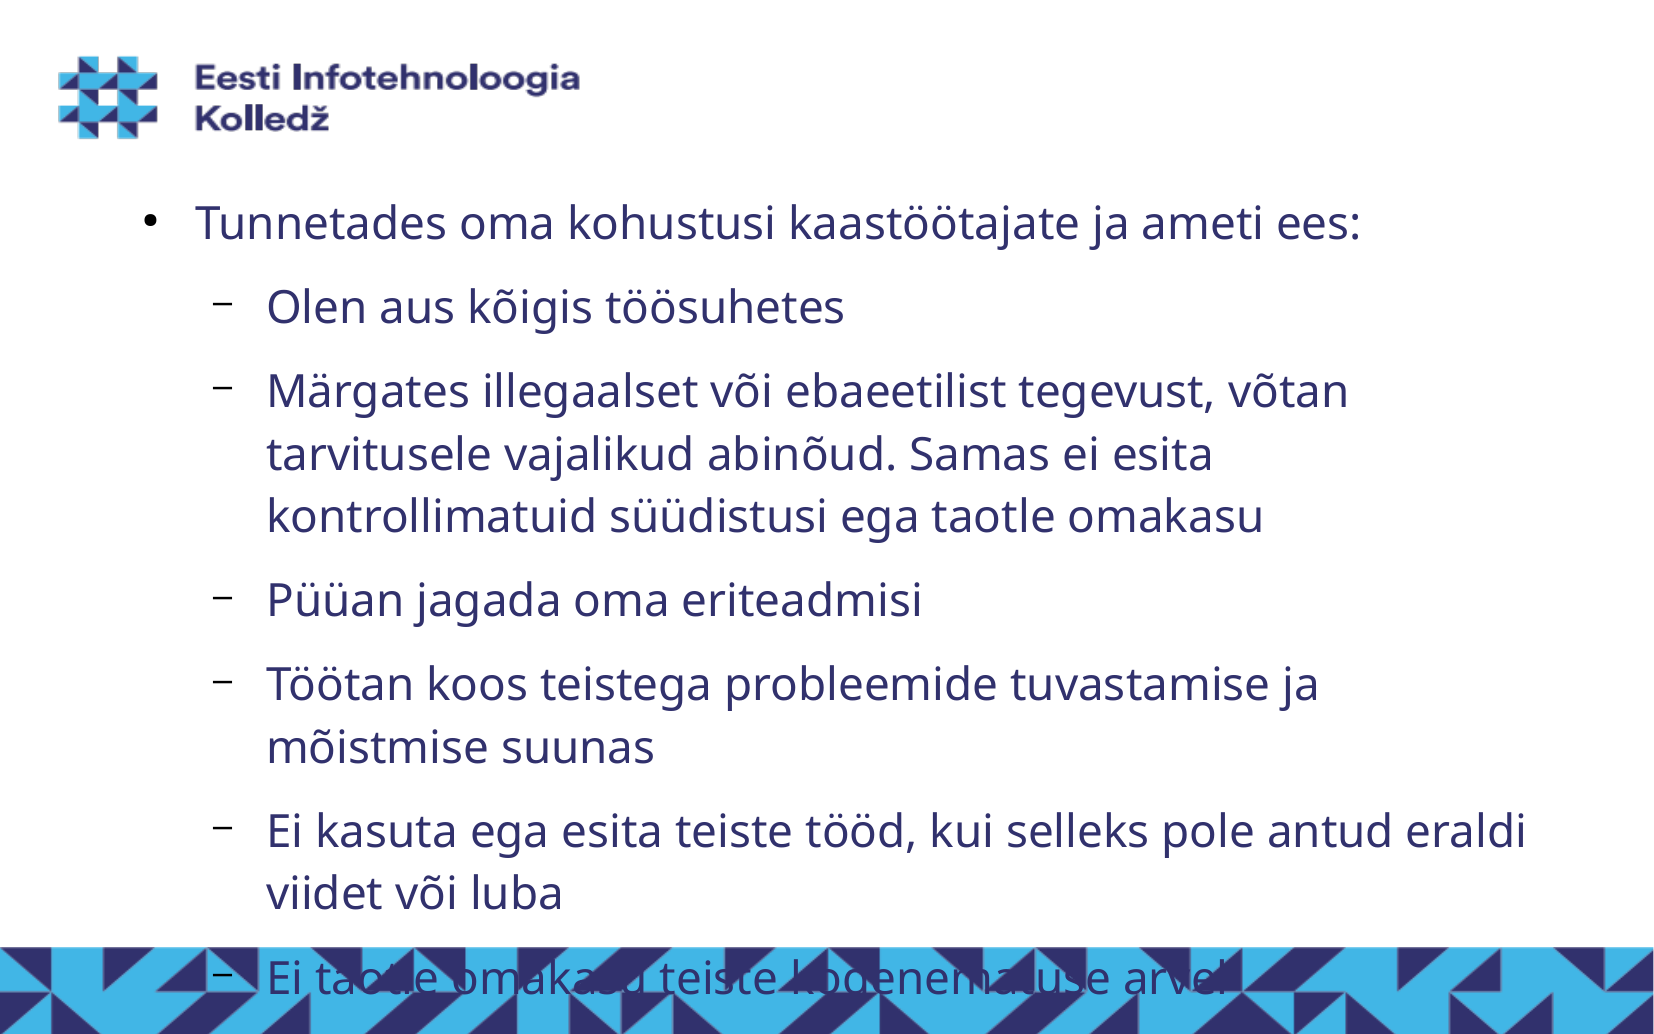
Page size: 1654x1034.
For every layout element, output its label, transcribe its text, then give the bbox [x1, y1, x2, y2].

list Tunnetades oma kohustusi kaastöötajate ja ameti ees: Olen aus kõigis töösuhetes Märgates illegaalset või ebaeetilist tegevust, võtan tarvitusele vajalikud abinõud. Samas ei esita kontrollimatuid süüdistusi ega taotle omakasu Püüan jagada oma eriteadmisi Töötan koos teistega probleemide tuvastamise ja mõistmise suunas Ei kasuta ega esita teiste tööd, kui selleks pole antud eraldi viidet või luba Ei taotle omakasu teiste kogenematuse arvel [124, 190, 1537, 911]
title [121, 85, 1534, 259]
